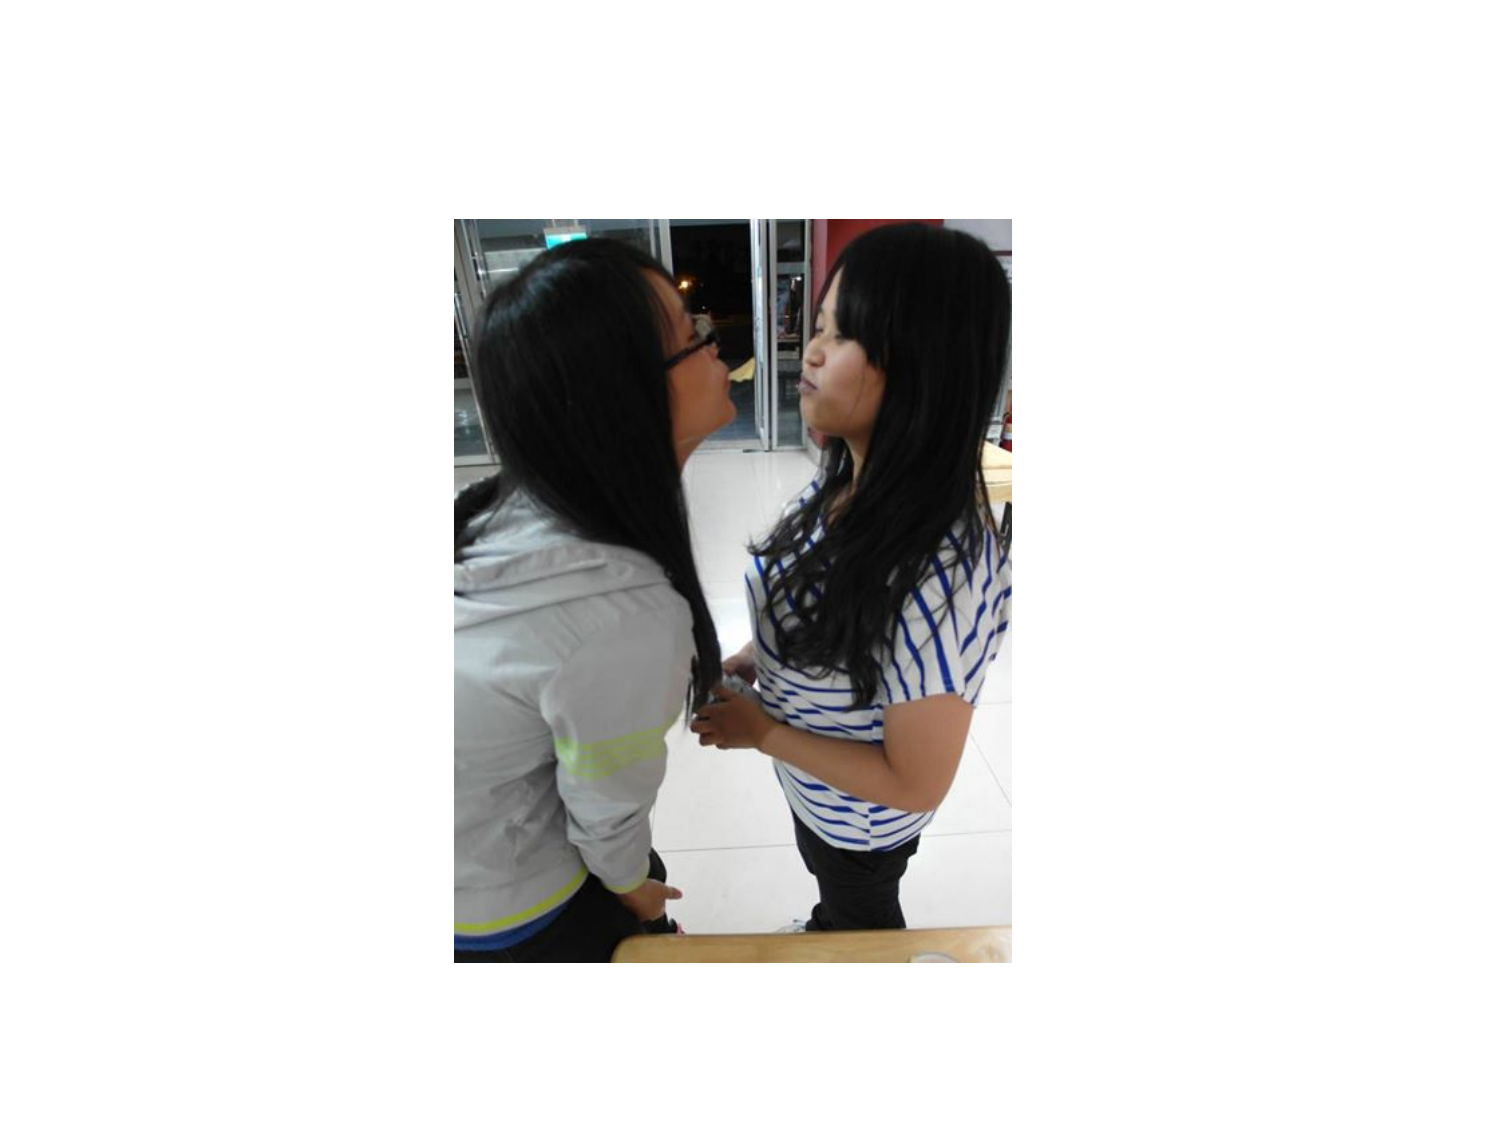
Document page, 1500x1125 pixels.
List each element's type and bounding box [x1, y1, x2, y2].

picture [454, 219, 1012, 963]
